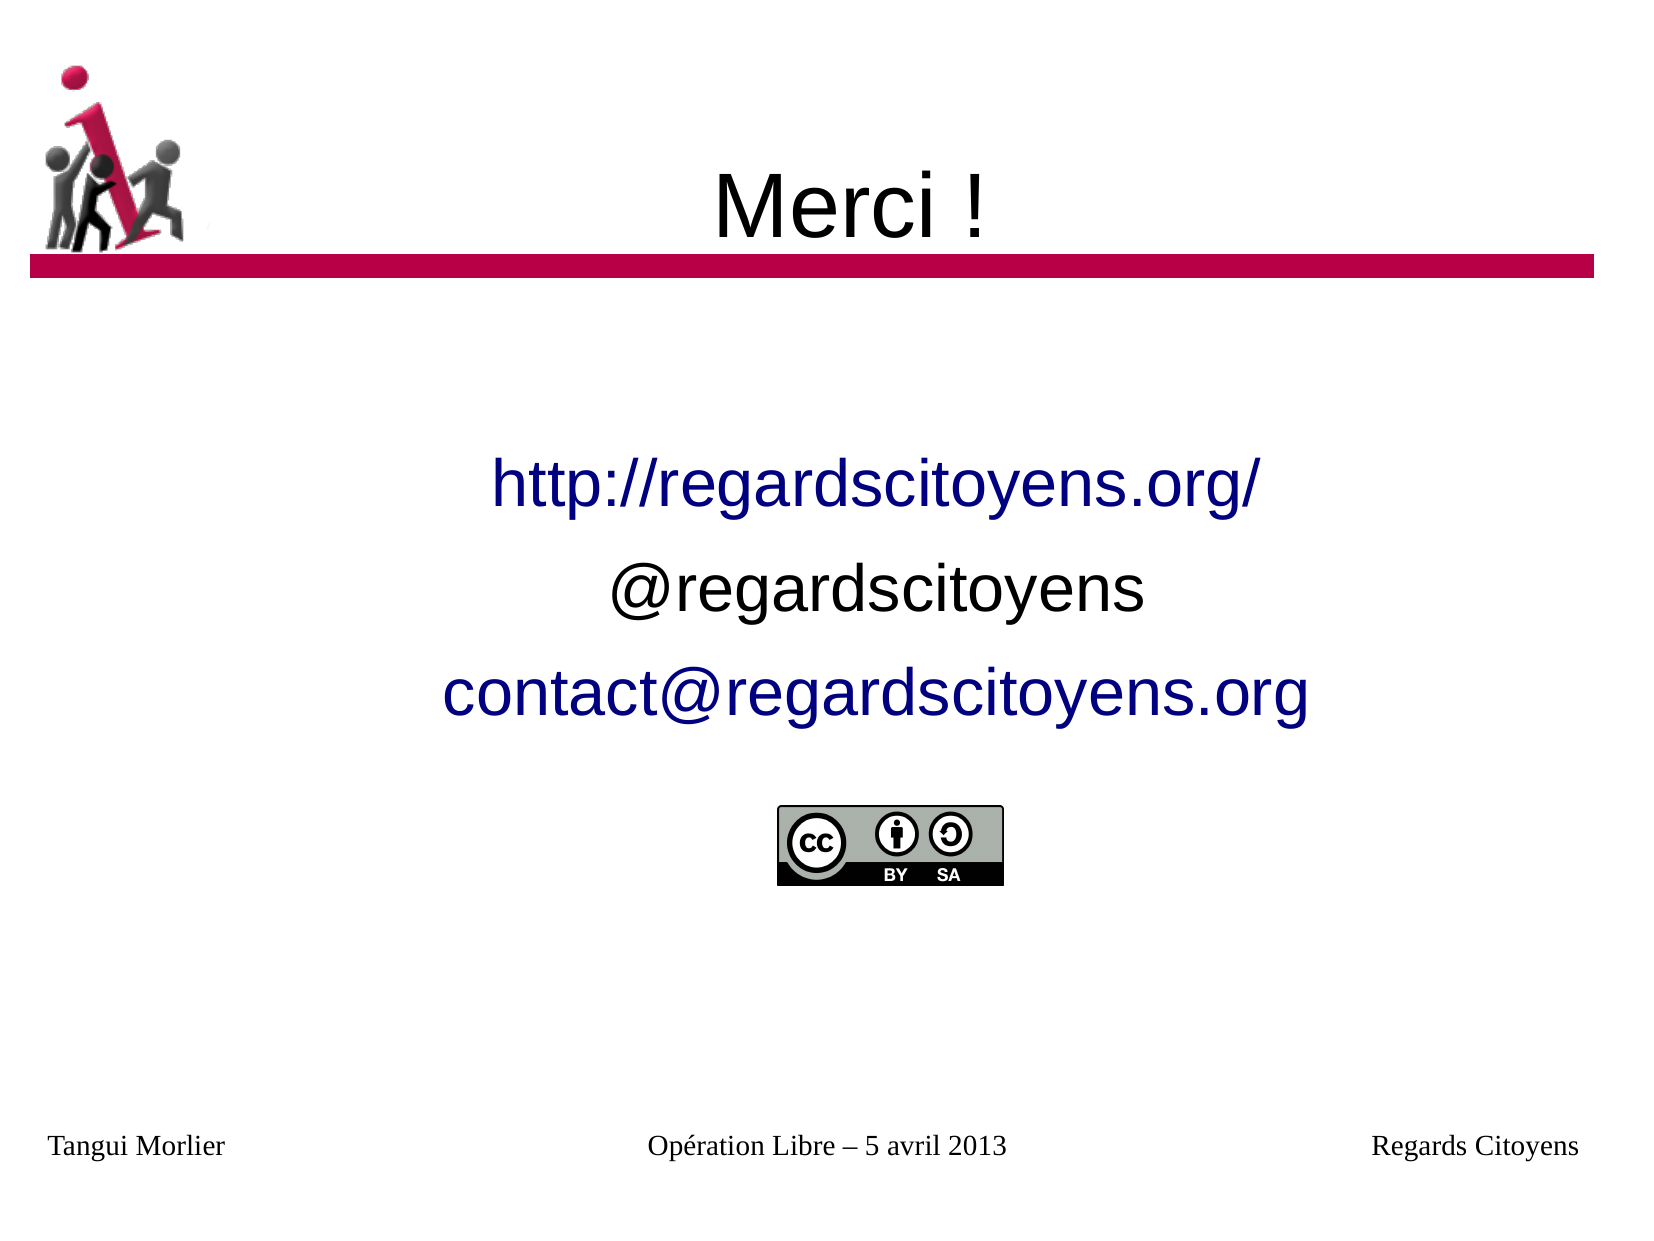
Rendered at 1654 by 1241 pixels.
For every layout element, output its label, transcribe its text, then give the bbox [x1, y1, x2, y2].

title Merci ! [106, 102, 1595, 310]
list http://regardscitoyens.org/ @regardscitoyens contact@regardscitoyens.org [0, 314, 1654, 1034]
picture [29, 60, 210, 254]
picture [777, 805, 1004, 886]
